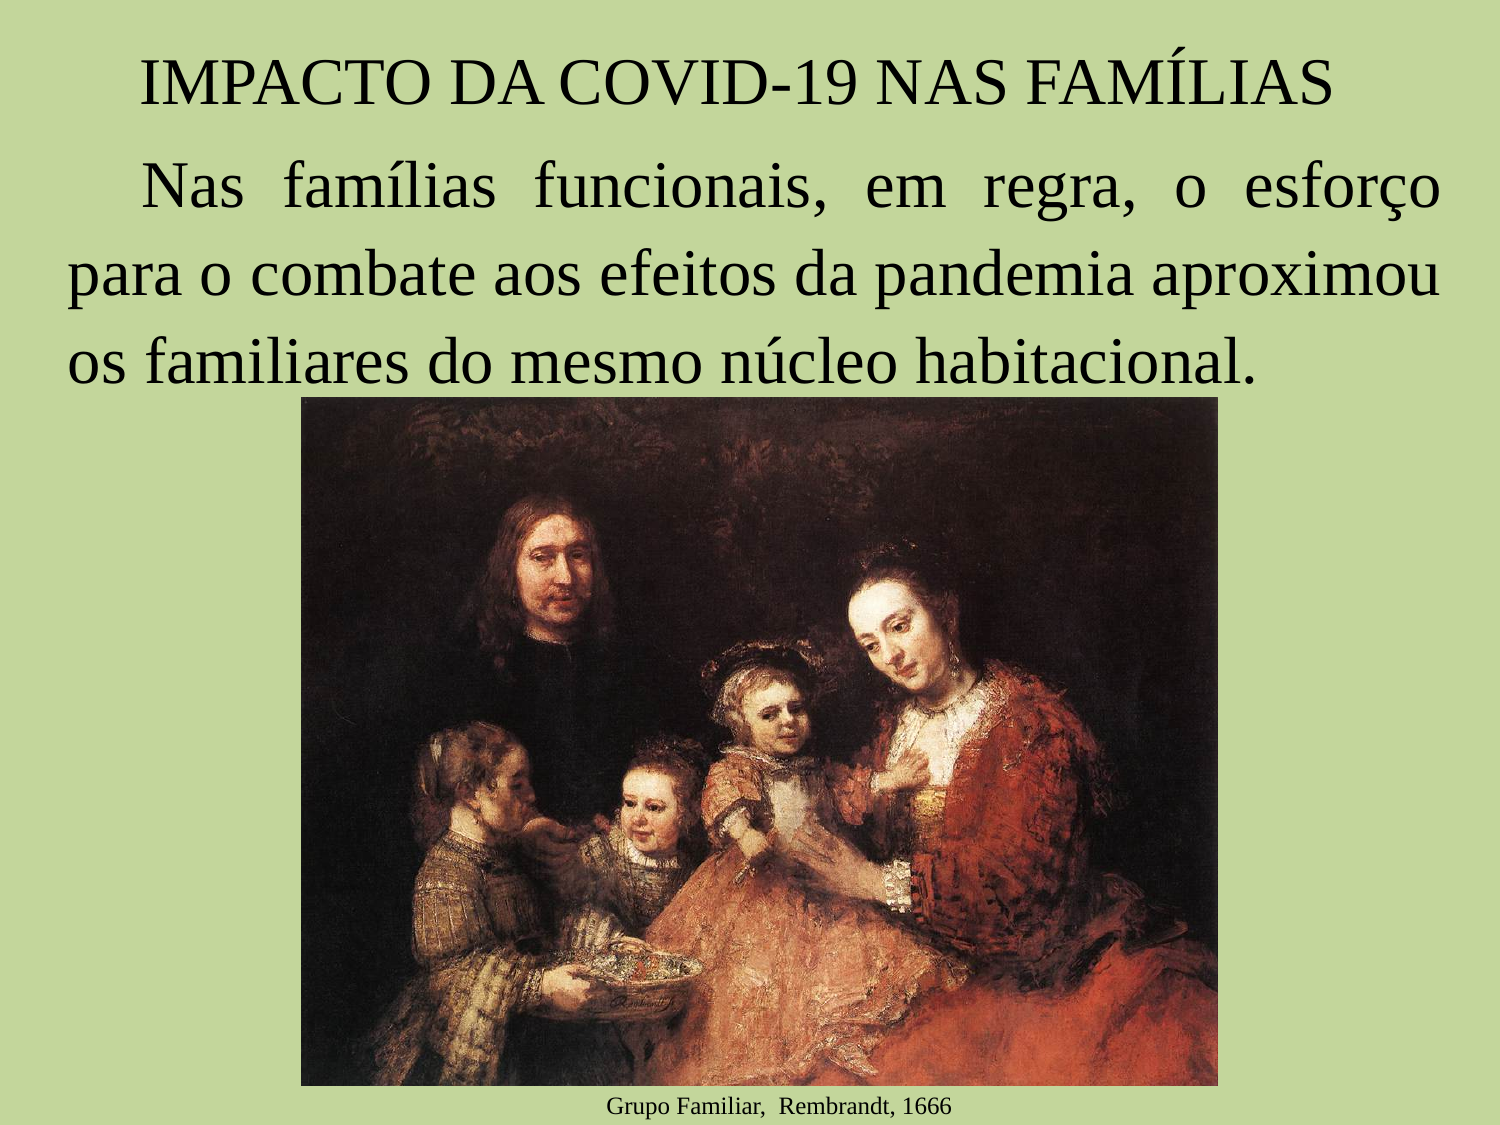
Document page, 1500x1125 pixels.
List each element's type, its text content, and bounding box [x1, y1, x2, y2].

text_box Grupo Familiar, Rembrandt, 1666 [88, 1082, 1471, 1125]
picture [301, 397, 1218, 1086]
text_box Nas famílias funcionais, em regra, o esforço para o combate aos efeitos da pandemia aproximou os familiares do mesmo núcleo habitacional. [53, 125, 1459, 405]
text_box IMPACTO DA COVID-19 NAS FAMÍLIAS [29, 30, 1447, 126]
